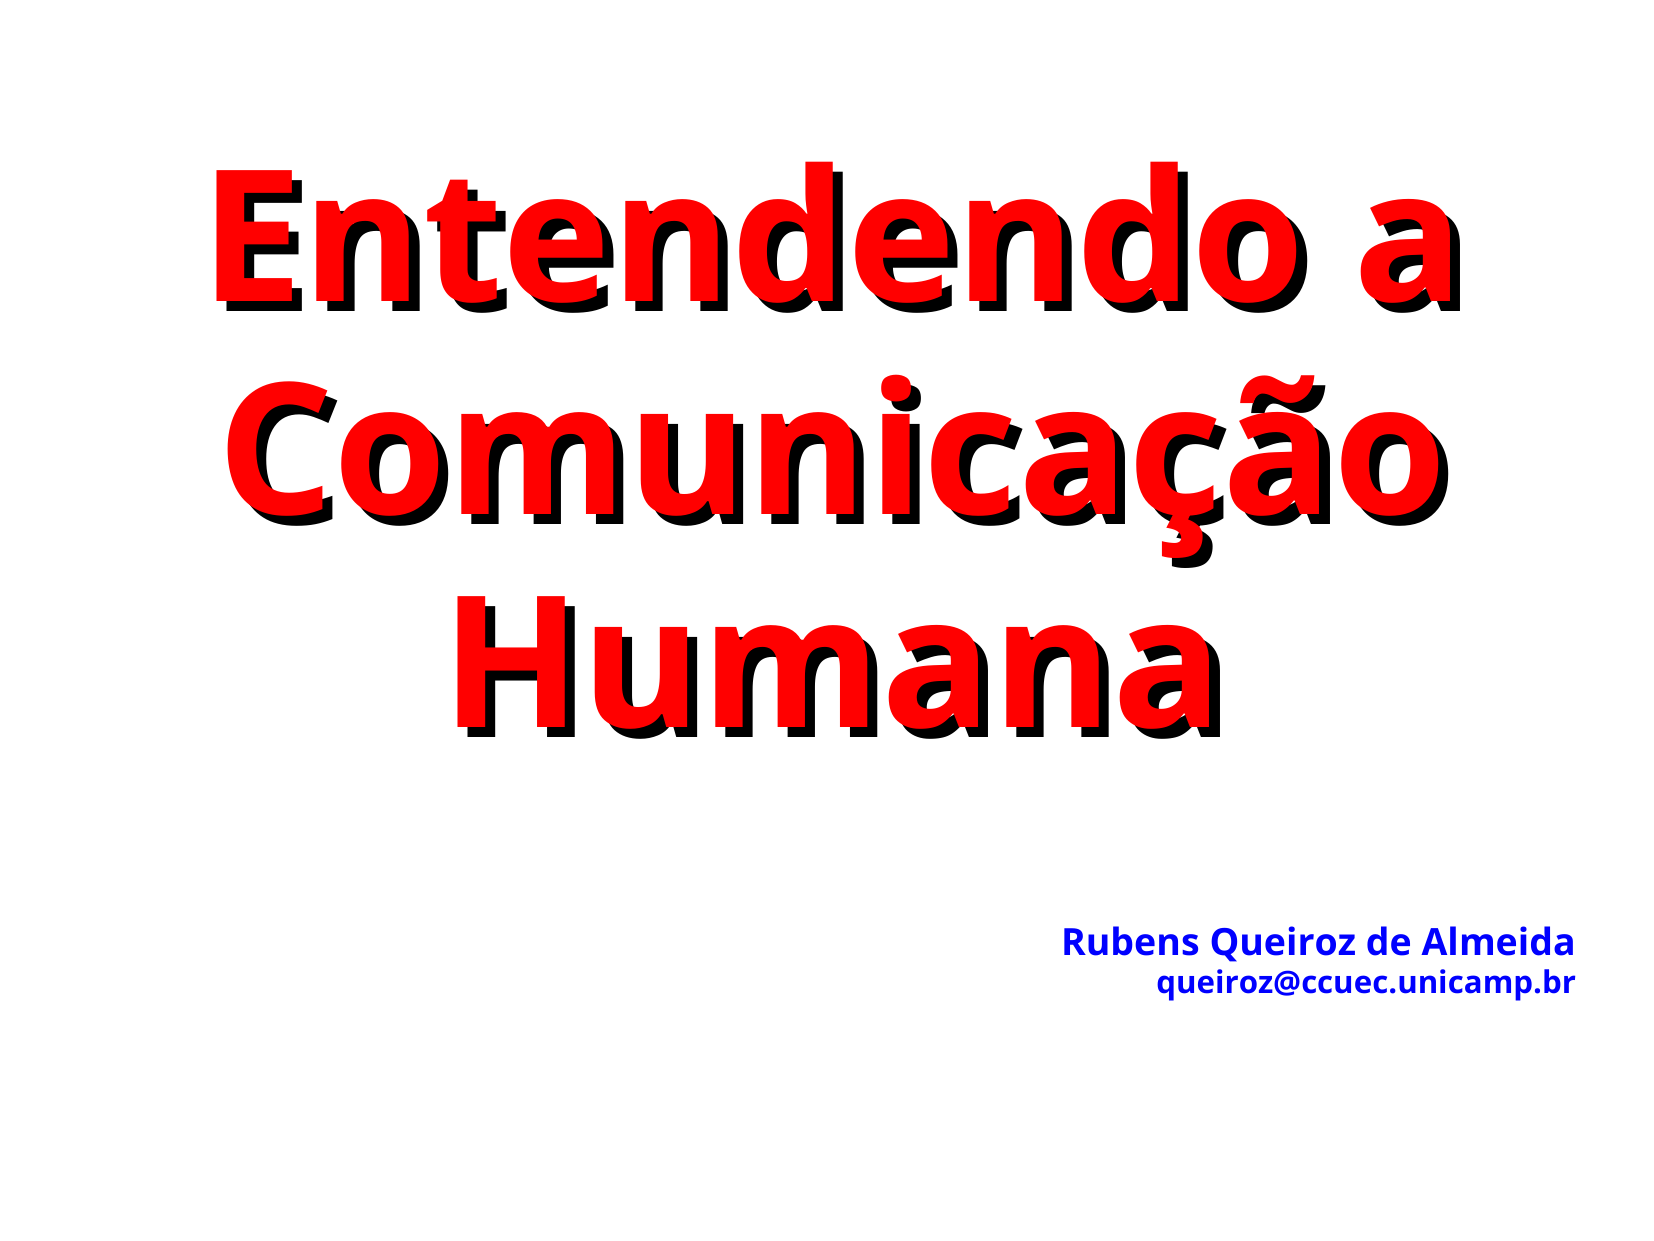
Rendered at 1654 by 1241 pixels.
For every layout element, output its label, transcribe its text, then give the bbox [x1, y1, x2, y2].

text_box Entendendo a Comunicação Humana Rubens Queiroz de Almeida queiroz@ccuec.unicamp.br [88, 33, 1577, 1093]
